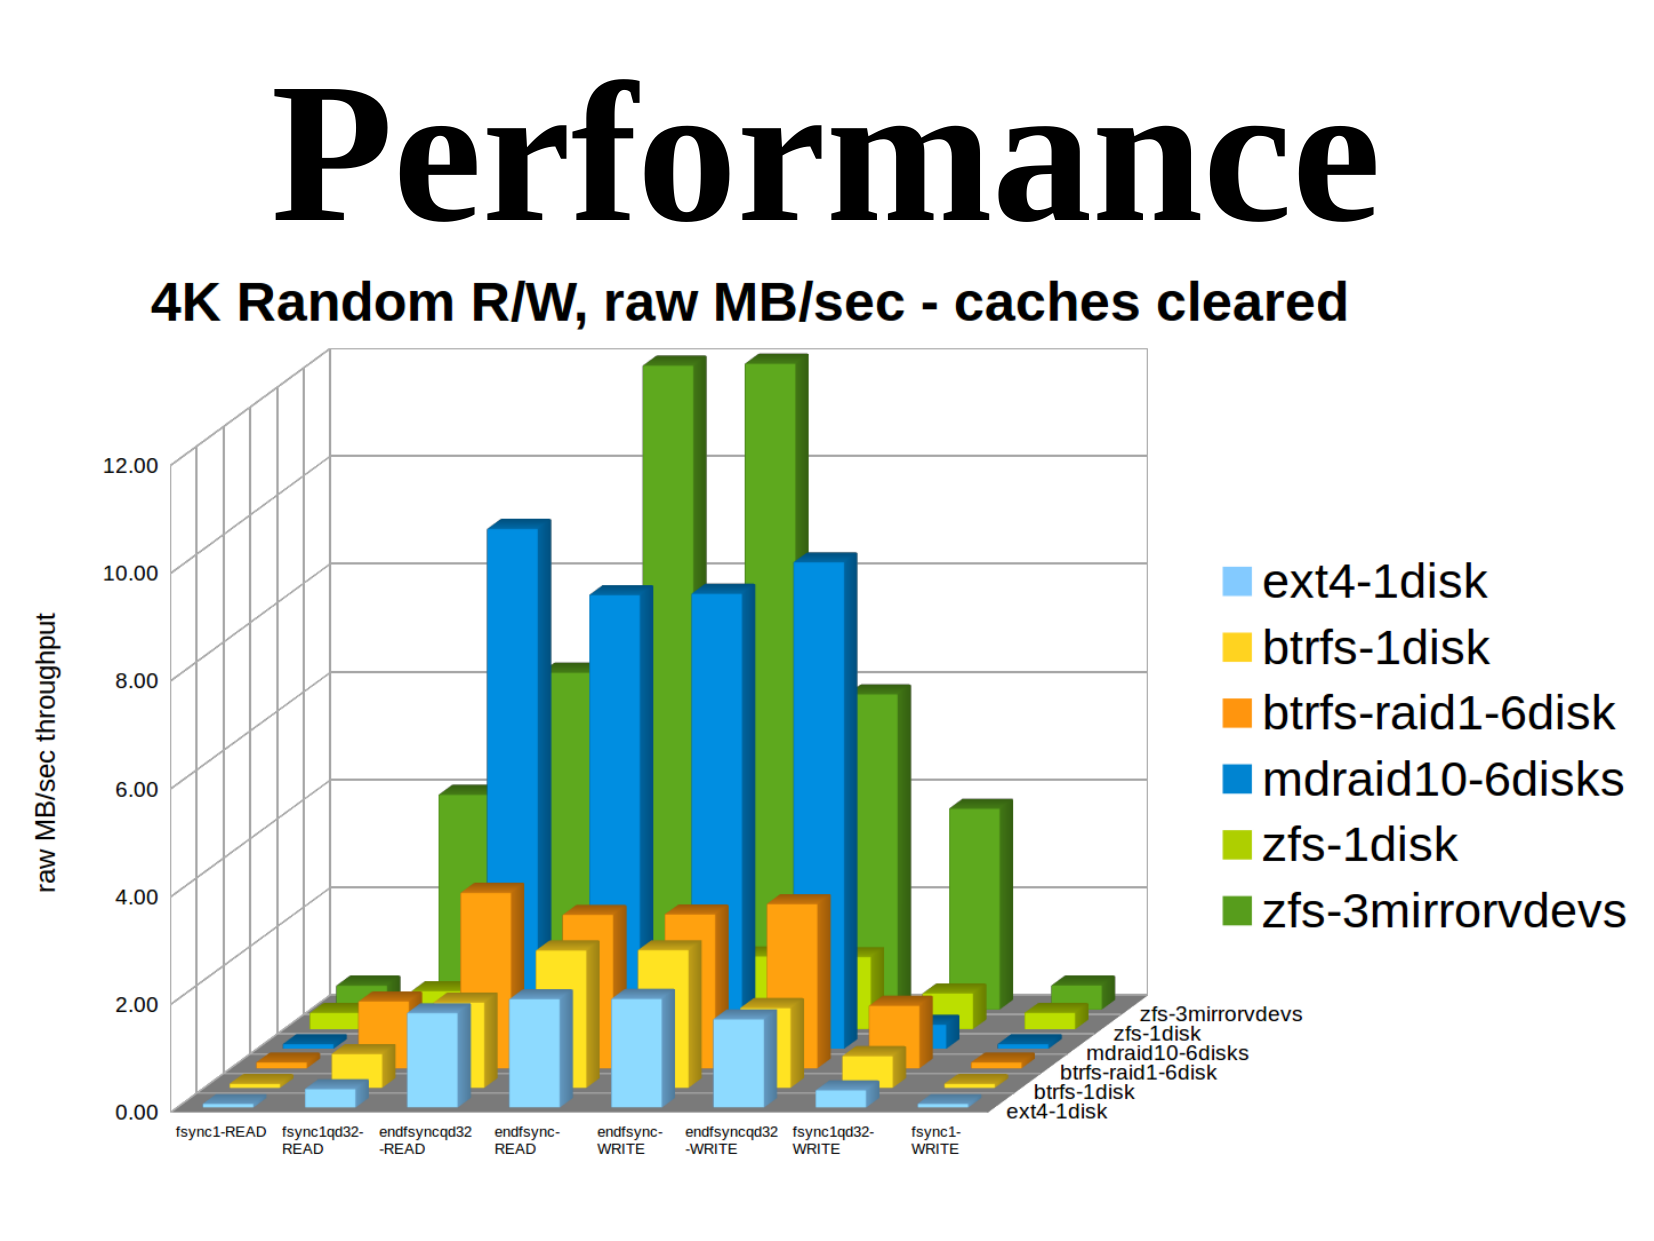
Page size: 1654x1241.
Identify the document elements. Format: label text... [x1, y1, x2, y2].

picture [0, 251, 1654, 1241]
title Performance [0, 42, 1654, 251]
